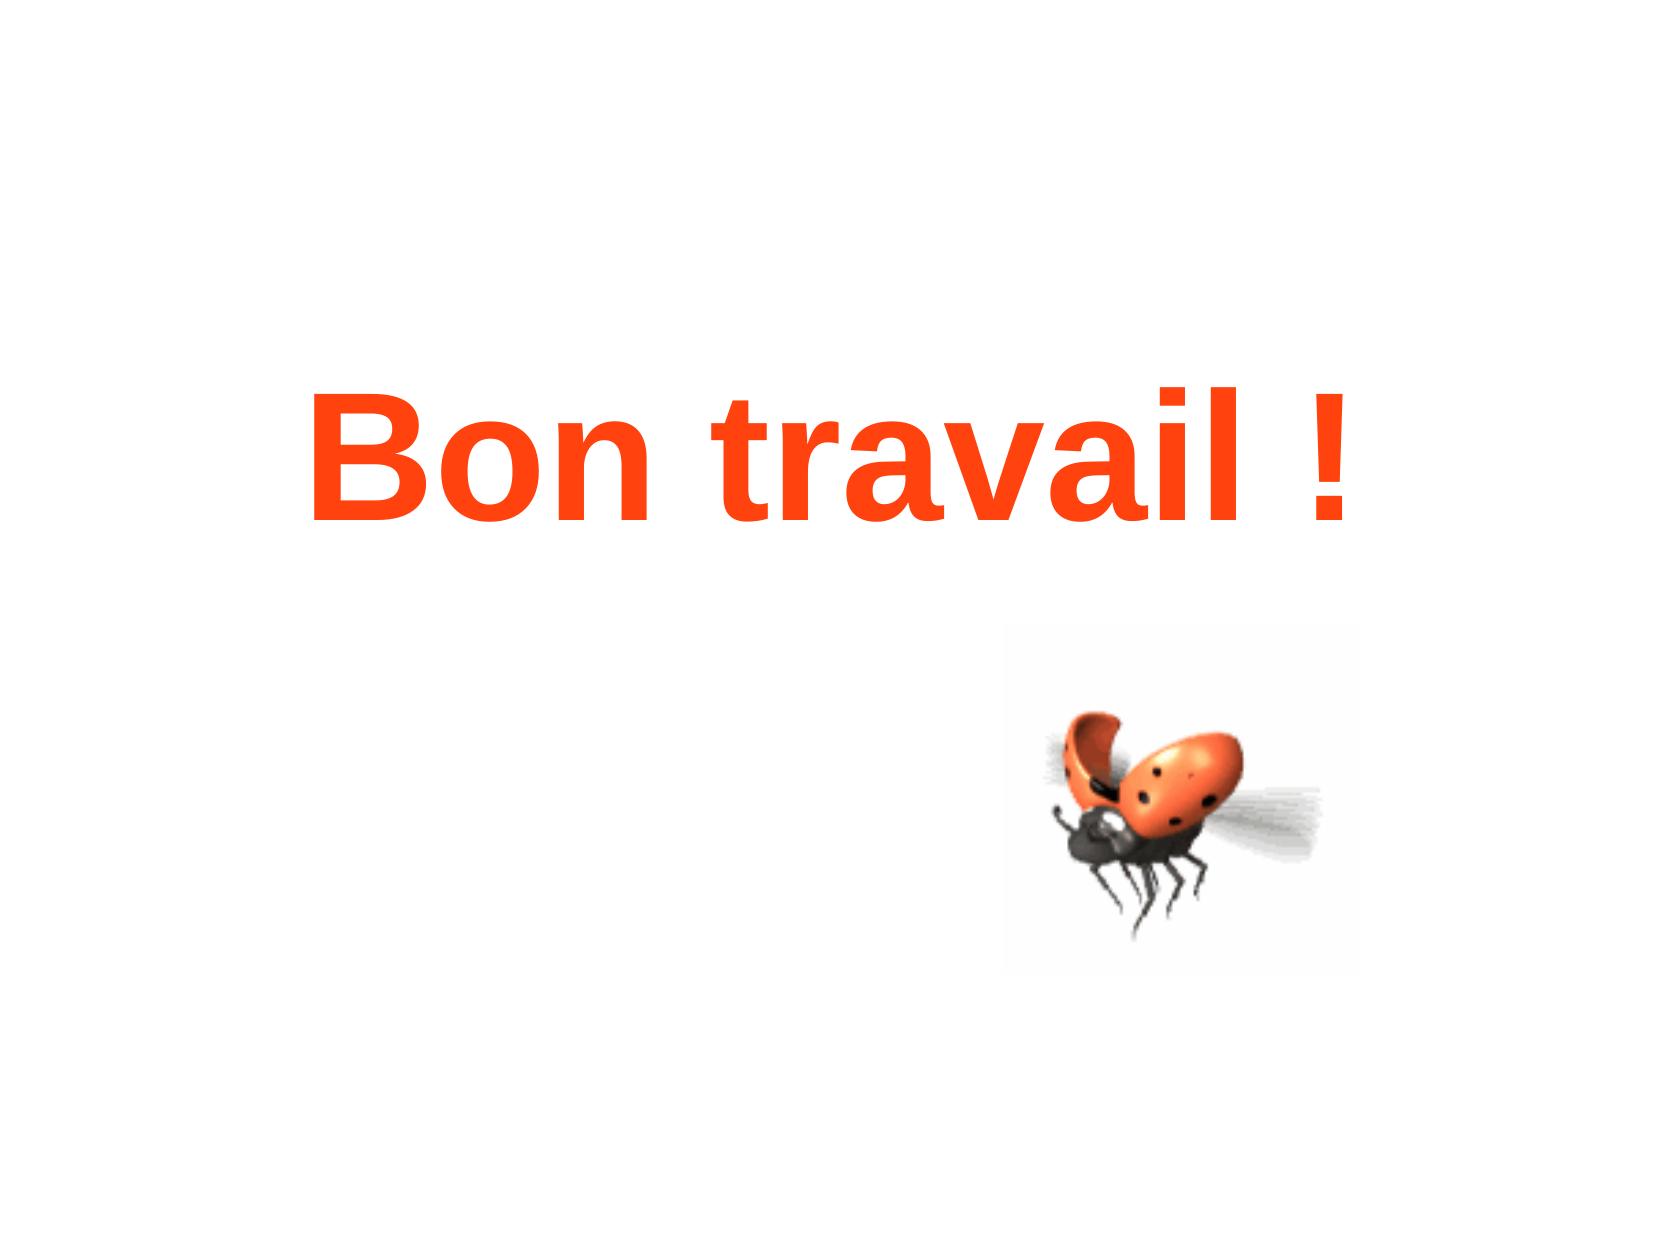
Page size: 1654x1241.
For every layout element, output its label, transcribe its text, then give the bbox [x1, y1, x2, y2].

title Bon travail ! [88, 354, 1577, 560]
picture [1003, 623, 1359, 975]
